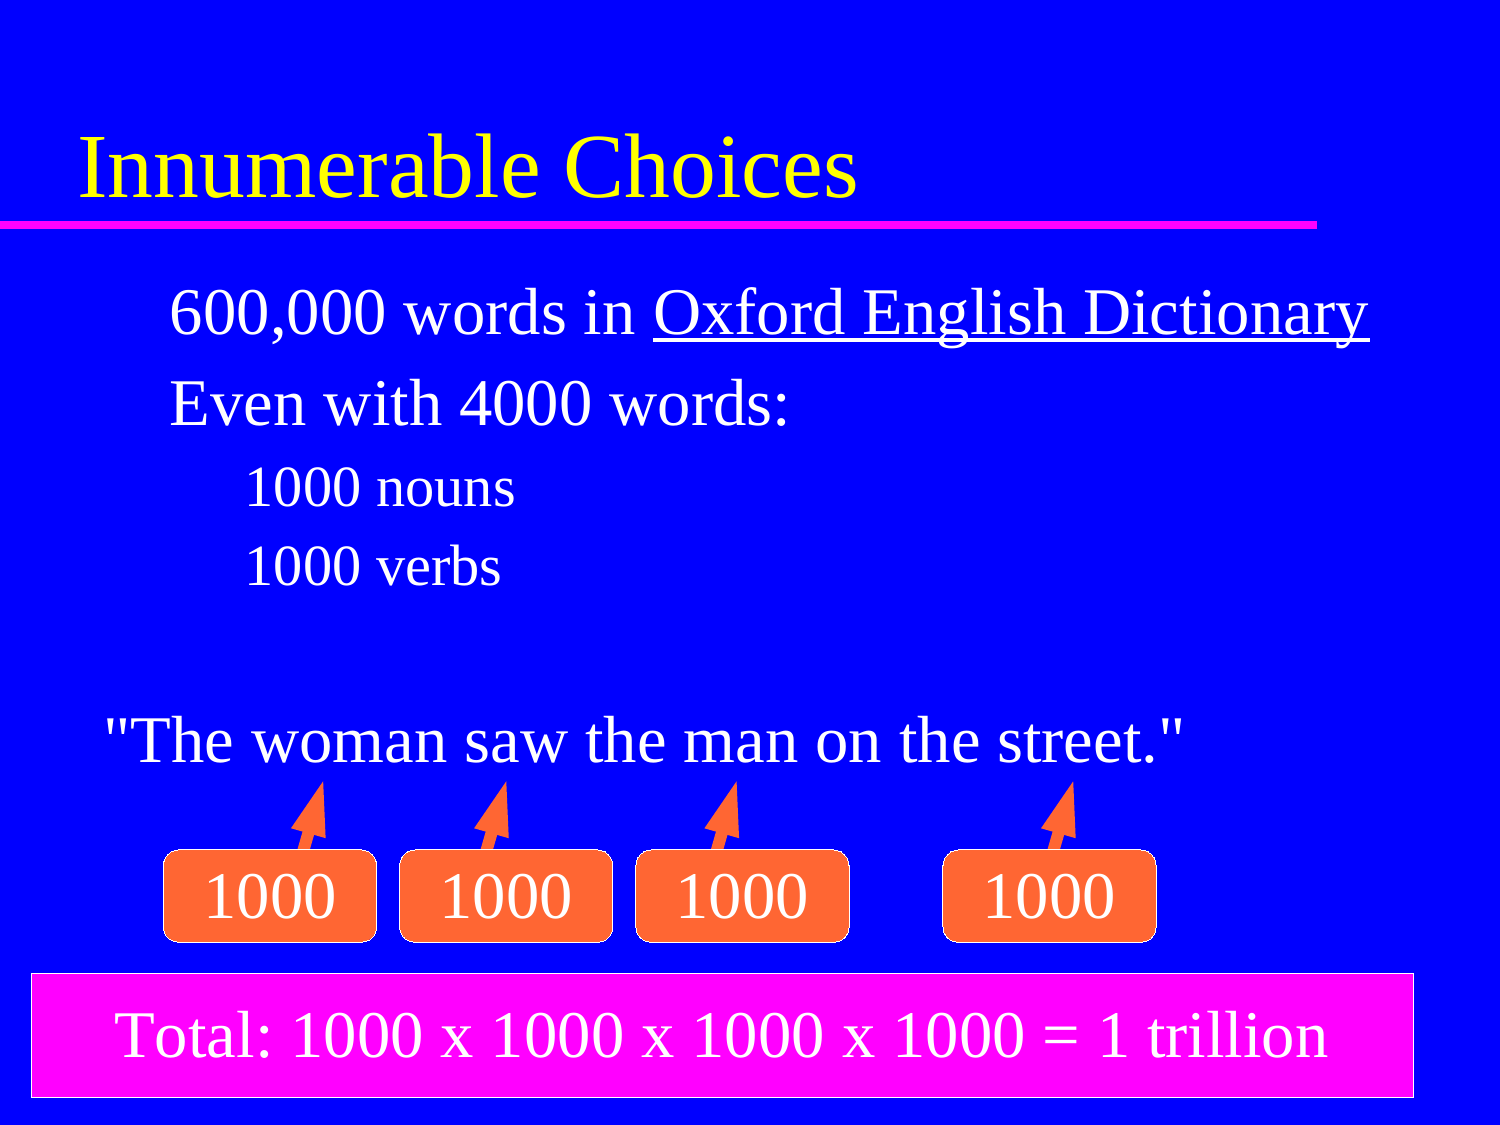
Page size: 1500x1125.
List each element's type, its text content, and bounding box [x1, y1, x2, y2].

text_box 1000 [163, 849, 377, 943]
text_box 1000 [399, 849, 613, 943]
title Innumerable Choices [62, 28, 1338, 225]
text_box Total: 1000 x 1000 x 1000 x 1000 = 1 trillion [31, 973, 1414, 1098]
text_box "The woman saw the man on the street." [88, 696, 1332, 785]
text_box 1000 [942, 849, 1157, 943]
text_box 1000 [635, 849, 850, 943]
list 600,000 words in Oxford English Dictionary Even with 4000 words: 1000 nouns 1000 verbs [169, 275, 1438, 647]
